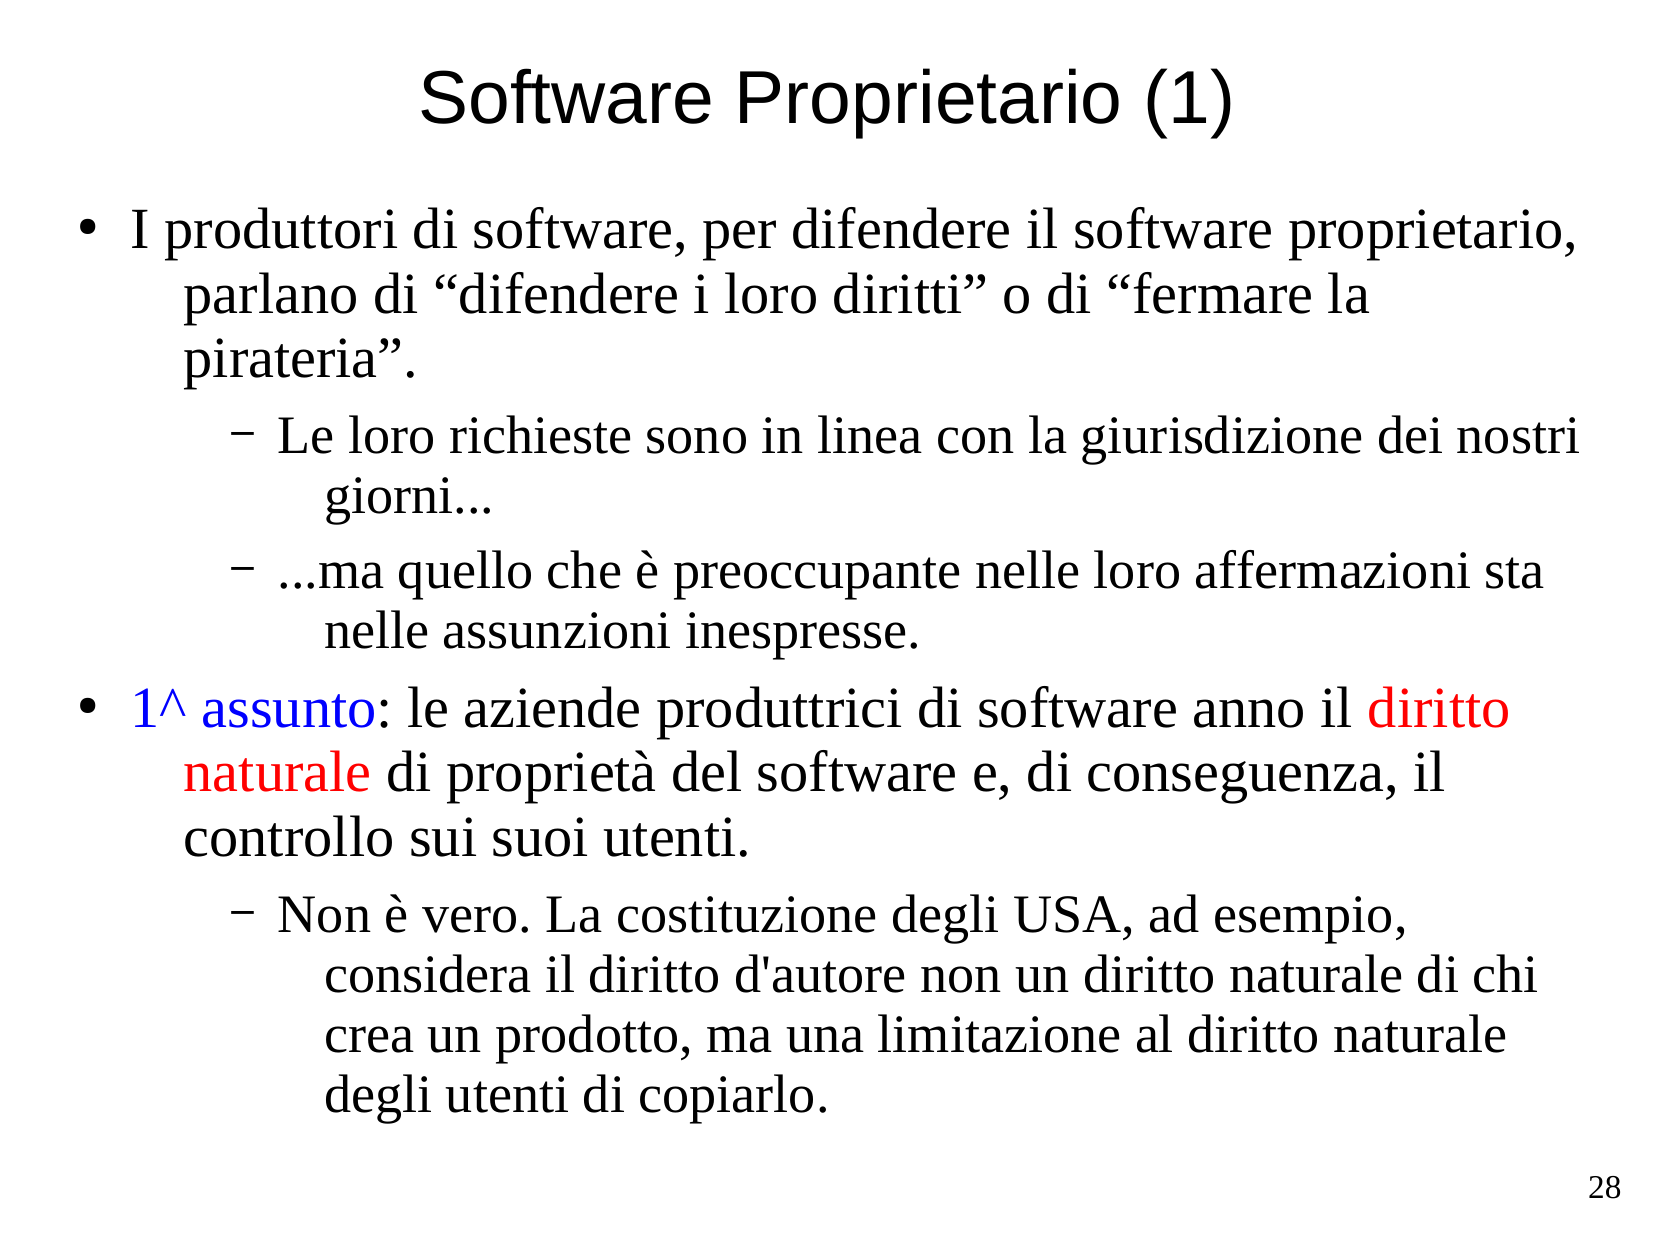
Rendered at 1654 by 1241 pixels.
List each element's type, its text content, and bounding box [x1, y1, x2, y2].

list I produttori di software, per difendere il software proprietario, parlano di “difendere i loro diritti” o di “fermare la pirateria”. Le loro richieste sono in linea con la giurisdizione dei nostri giorni... ...ma quello che è preoccupante nelle loro affermazioni sta nelle assunzioni inespresse. 1^ assunto: le aziende produttrici di software anno il diritto naturale di proprietà del software e, di conseguenza, il controllo sui suoi utenti. Non è vero. La costituzione degli USA, ad esempio, considera il diritto d'autore non un diritto naturale di chi crea un prodotto, ma una limitazione al diritto naturale degli utenti di copiarlo. [42, 196, 1612, 1187]
title Software Proprietario (1) [37, 30, 1617, 166]
